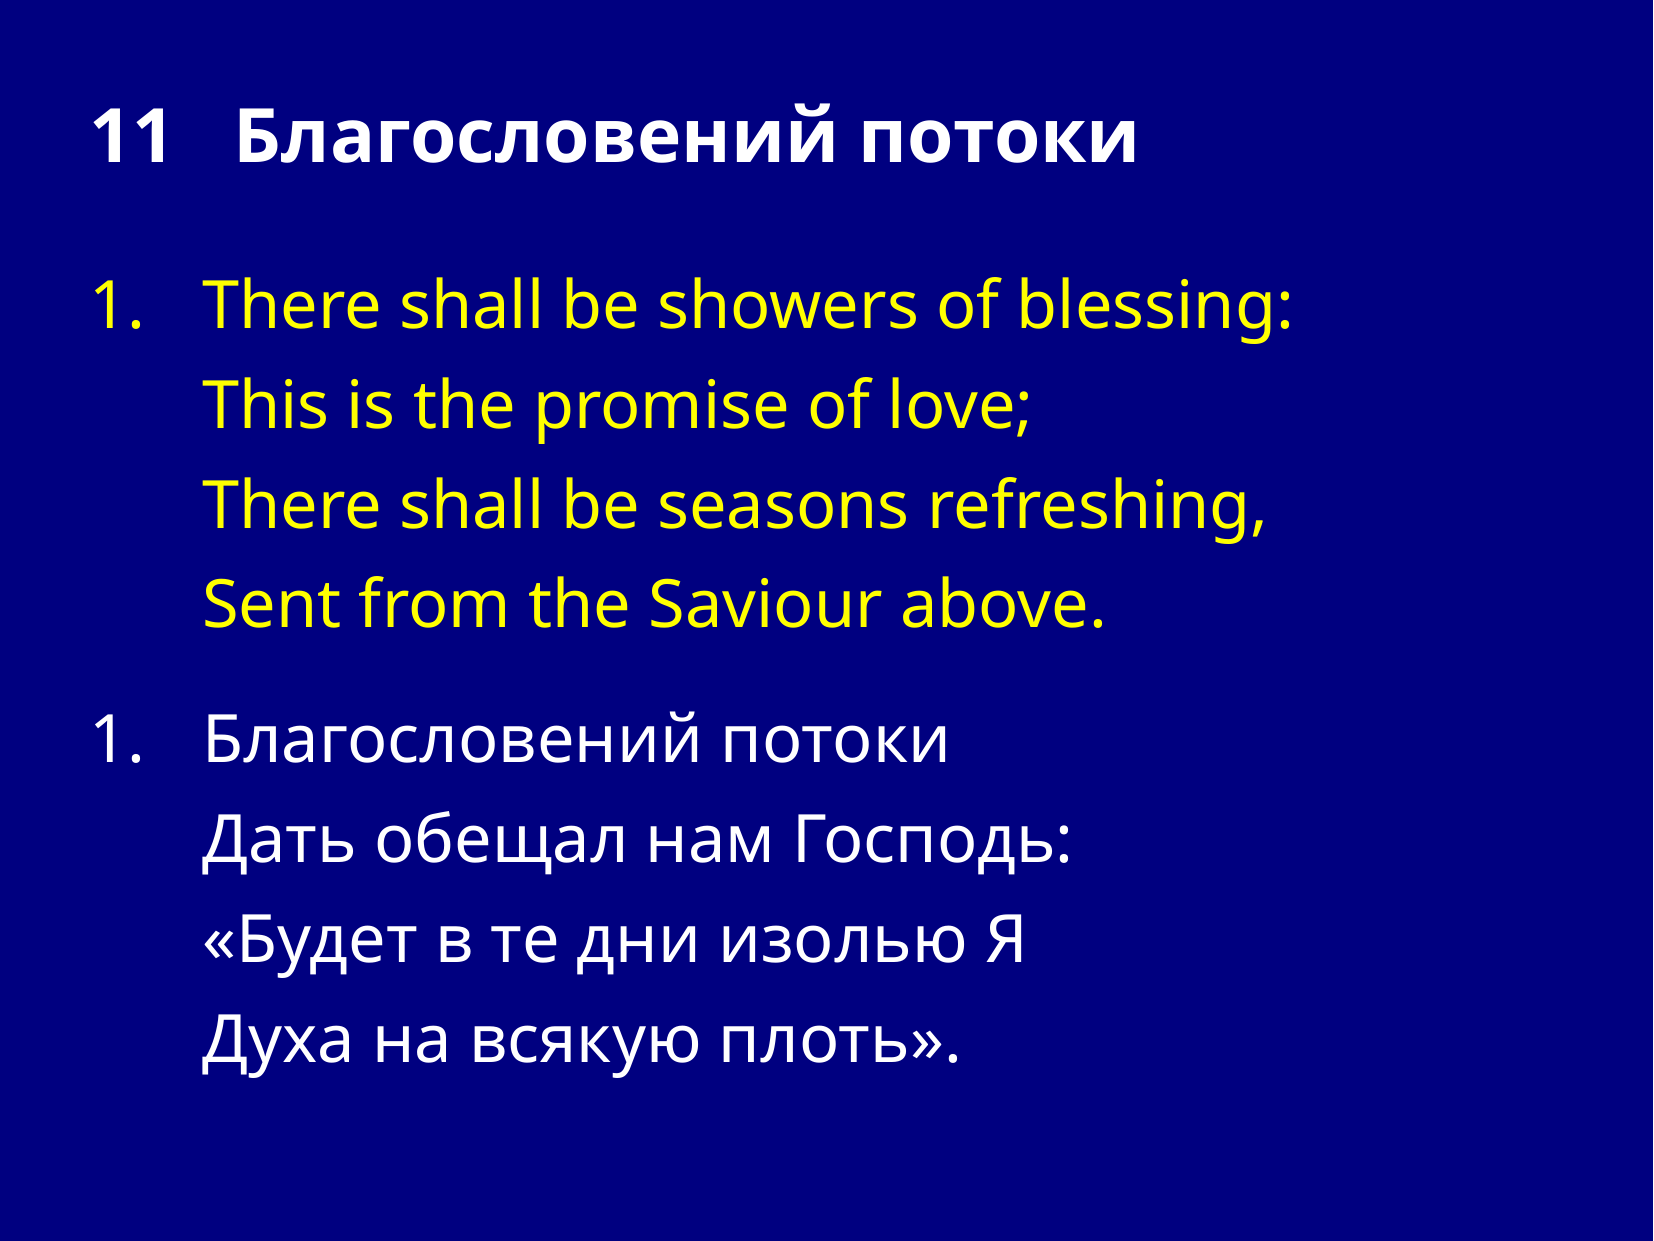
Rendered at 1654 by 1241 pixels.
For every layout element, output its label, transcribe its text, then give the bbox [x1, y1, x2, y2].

text_box 1. Благословений потоки Дать обещал нам Господь: «Будет в те дни изолью Я Духа на всякую плоть». [75, 675, 1576, 1163]
text_box 1. There shall be showers of blessing: This is the promise of love; There shall be seasons refreshing, Sent from the Saviour above. [75, 188, 1576, 638]
text_box 11 Благословений потоки [75, 75, 1576, 188]
